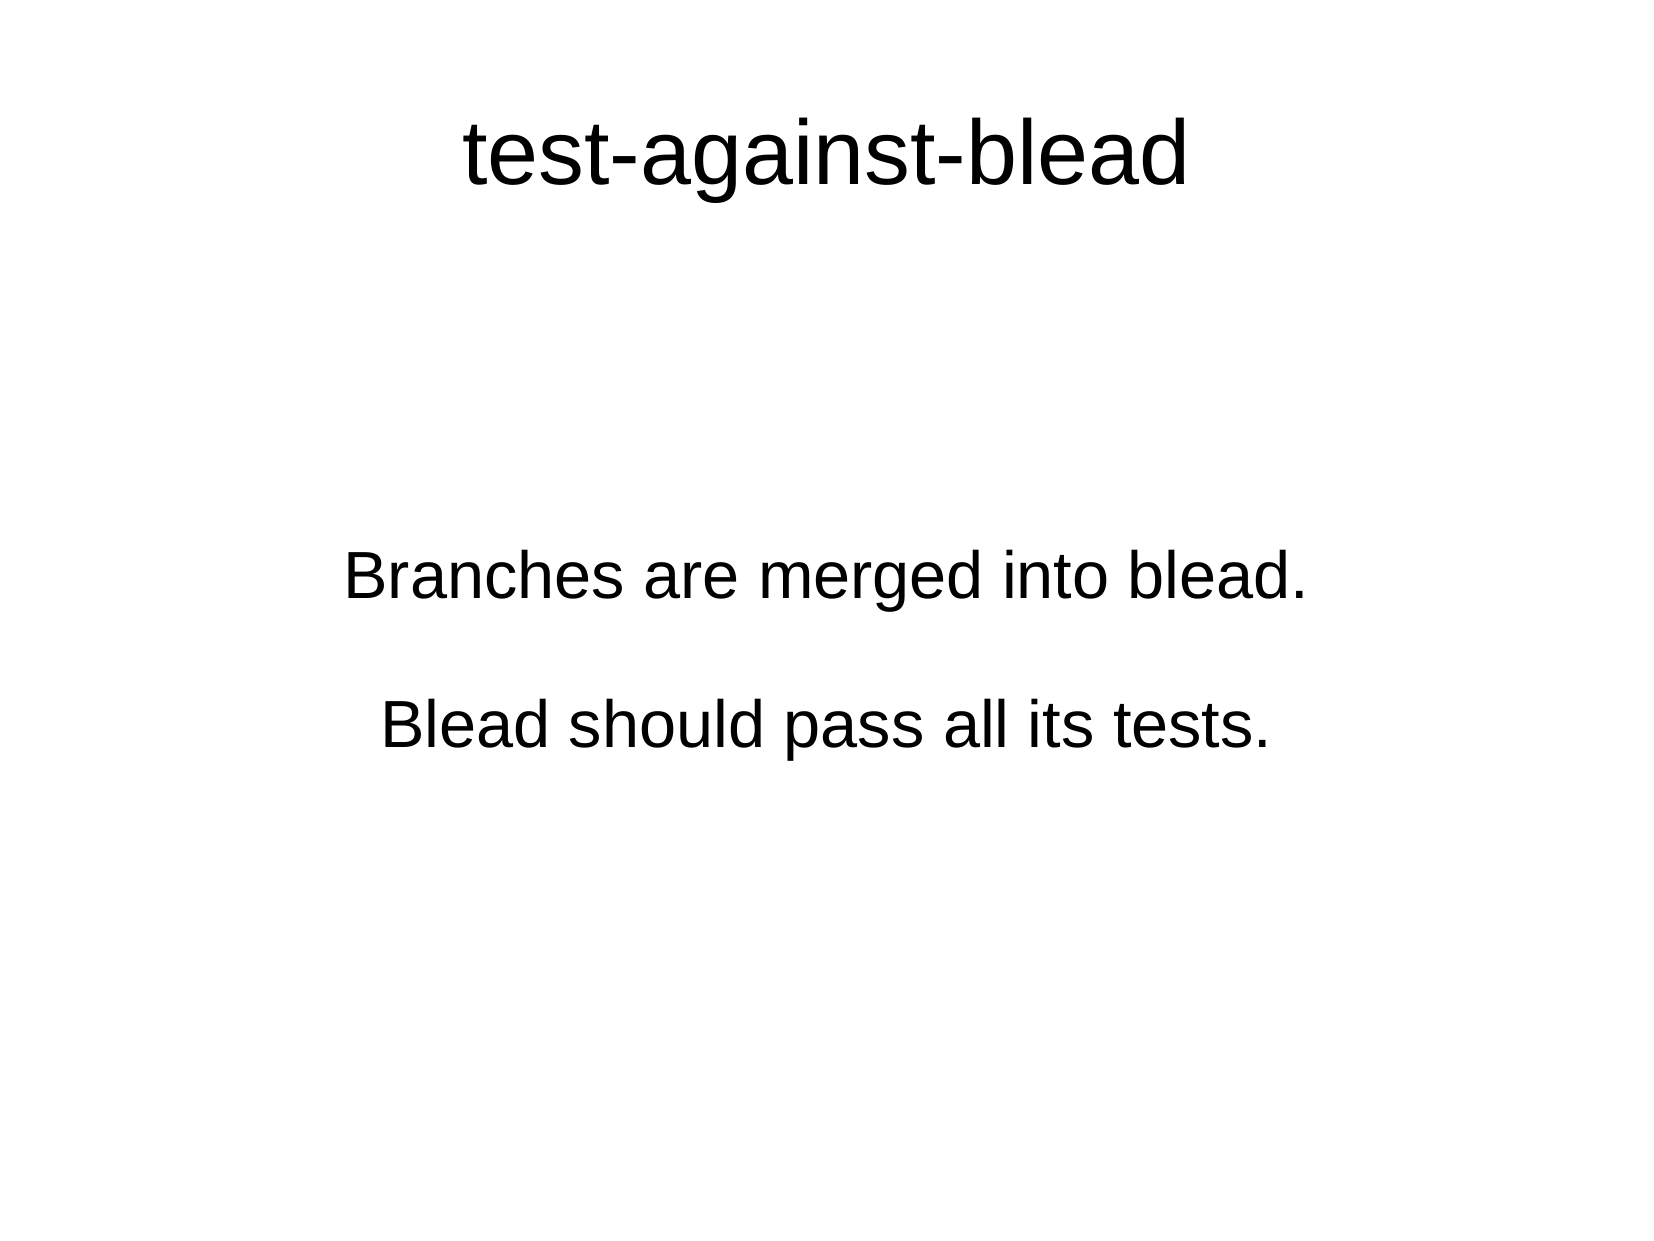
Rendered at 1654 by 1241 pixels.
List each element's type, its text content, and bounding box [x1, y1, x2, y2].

title test-against-blead [82, 49, 1571, 257]
subtitle Branches are merged into blead. Blead should pass all its tests. [82, 290, 1571, 1010]
